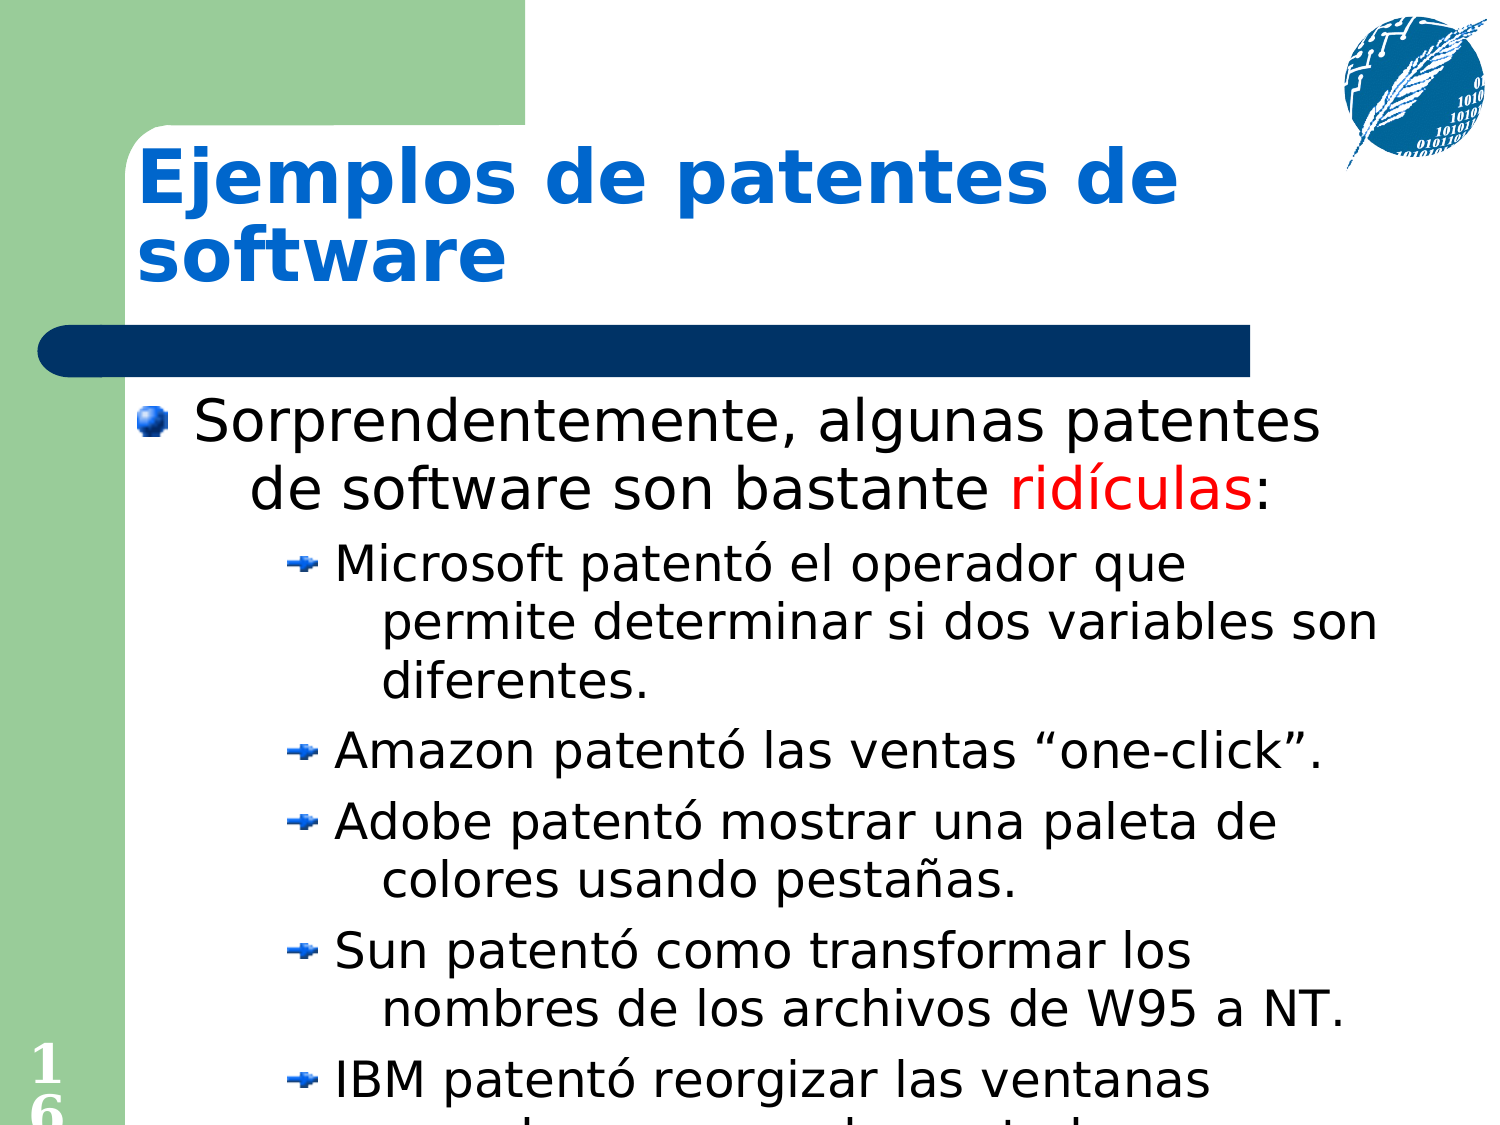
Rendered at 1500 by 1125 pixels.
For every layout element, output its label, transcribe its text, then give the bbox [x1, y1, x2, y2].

picture [1341, 15, 1487, 172]
list Sorprendentemente, algunas patentes de software son bastante ridículas: Microsoft patentó el operador que permite determinar si dos variables son diferentes. Amazon patentó las ventas “one-click”. Adobe patentó mostrar una paleta de colores usando pestañas. Sun patentó como transformar los nombres de los archivos de W95 a NT. IBM patentó reorgizar las ventanas cuando no se puede ver todo su contendo. [137, 387, 1400, 1110]
picture [1427, 138, 1431, 148]
title Ejemplos de patentes de software [136, 135, 1414, 302]
picture [1436, 127, 1450, 136]
picture [1416, 140, 1425, 149]
picture [1433, 139, 1440, 147]
